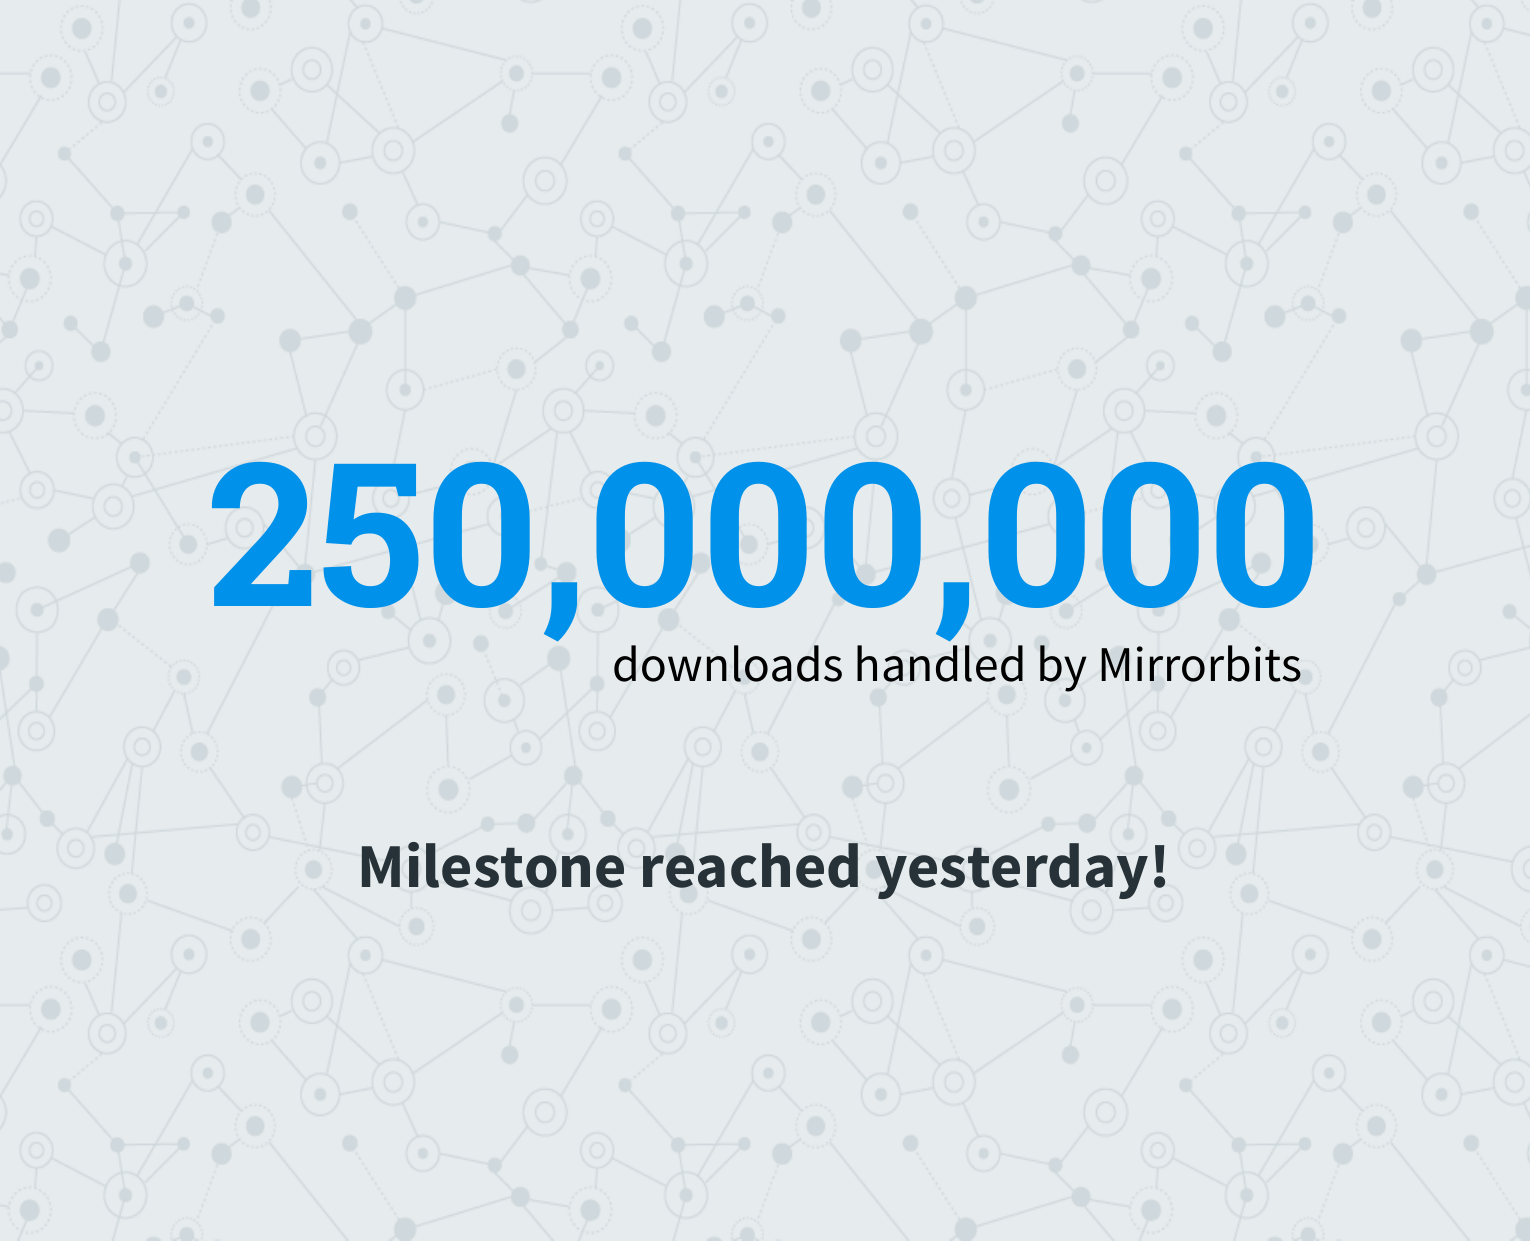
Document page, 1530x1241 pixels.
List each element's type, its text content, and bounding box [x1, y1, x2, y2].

text_box downloads handled by Mirrorbits [597, 625, 1331, 767]
subtitle Milestone reached yesterday! [114, 810, 1415, 1000]
title 250,000,000 [114, 381, 1415, 662]
